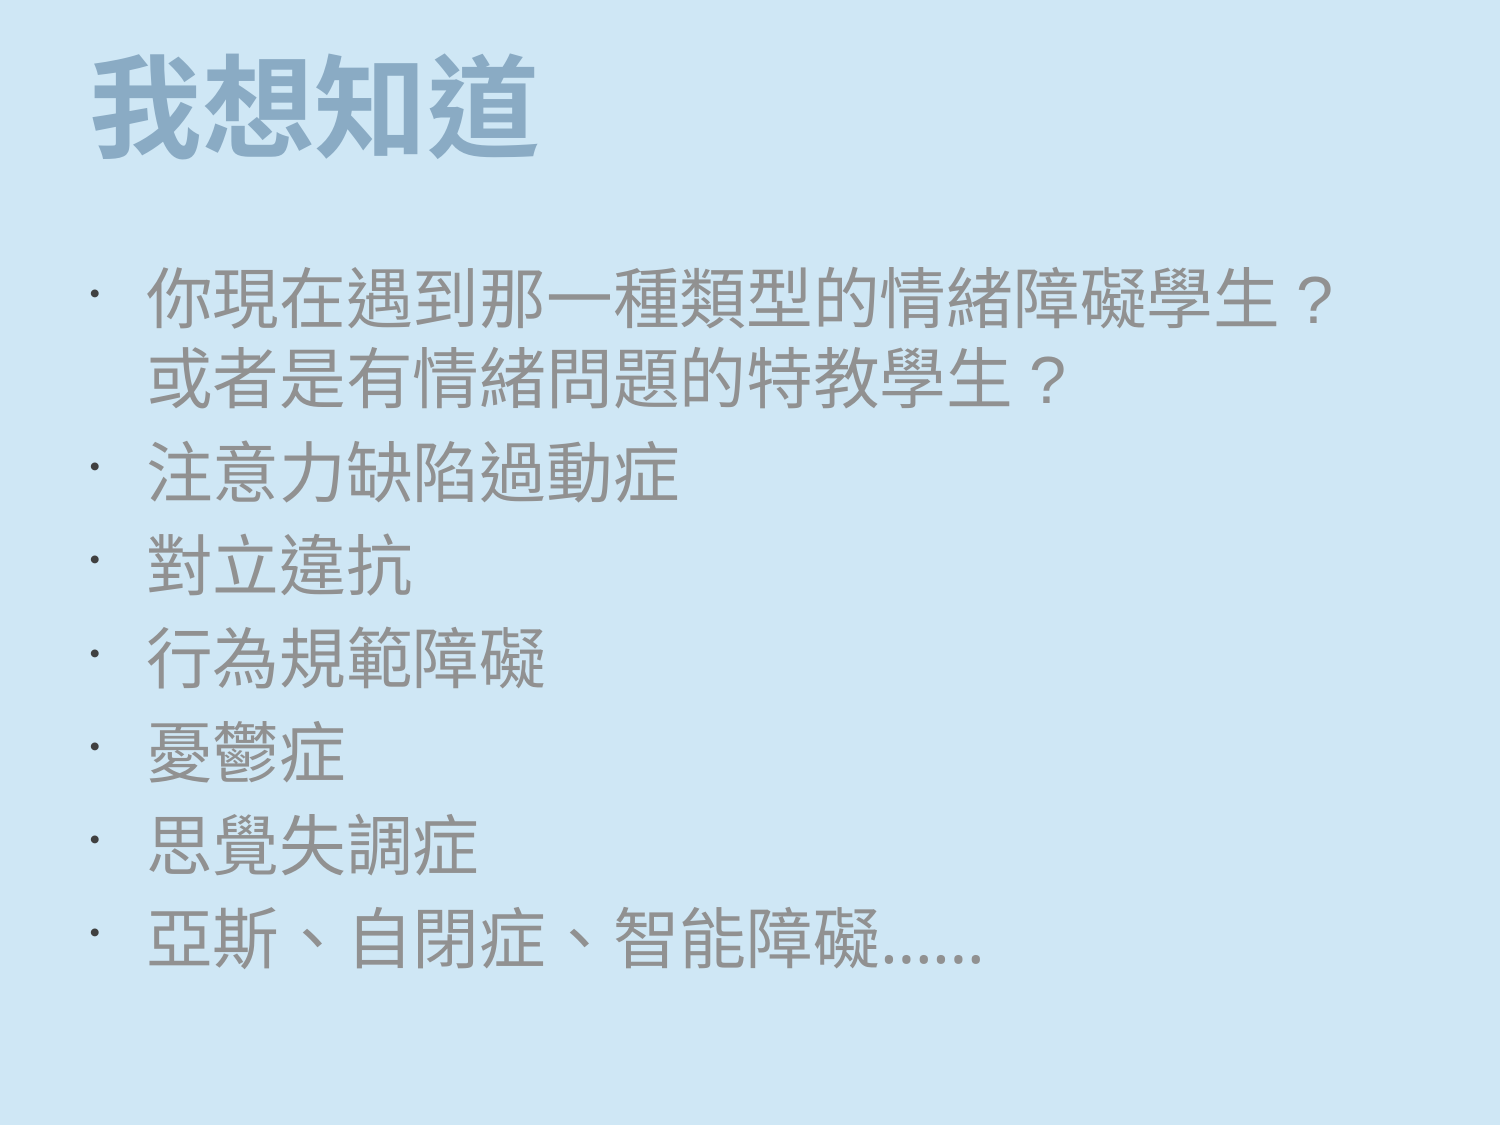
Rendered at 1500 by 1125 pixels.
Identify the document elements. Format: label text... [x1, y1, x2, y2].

list 你現在遇到那一種類型的情緒障礙學生?或者是有情緒問題的特教學生? 注意力缺陷過動症 對立違抗 行為規範障礙 憂鬱症 思覺失調症 亞斯、自閉症、智能障礙…… [75, 249, 1400, 1050]
title 我想知道 [75, 29, 1400, 245]
